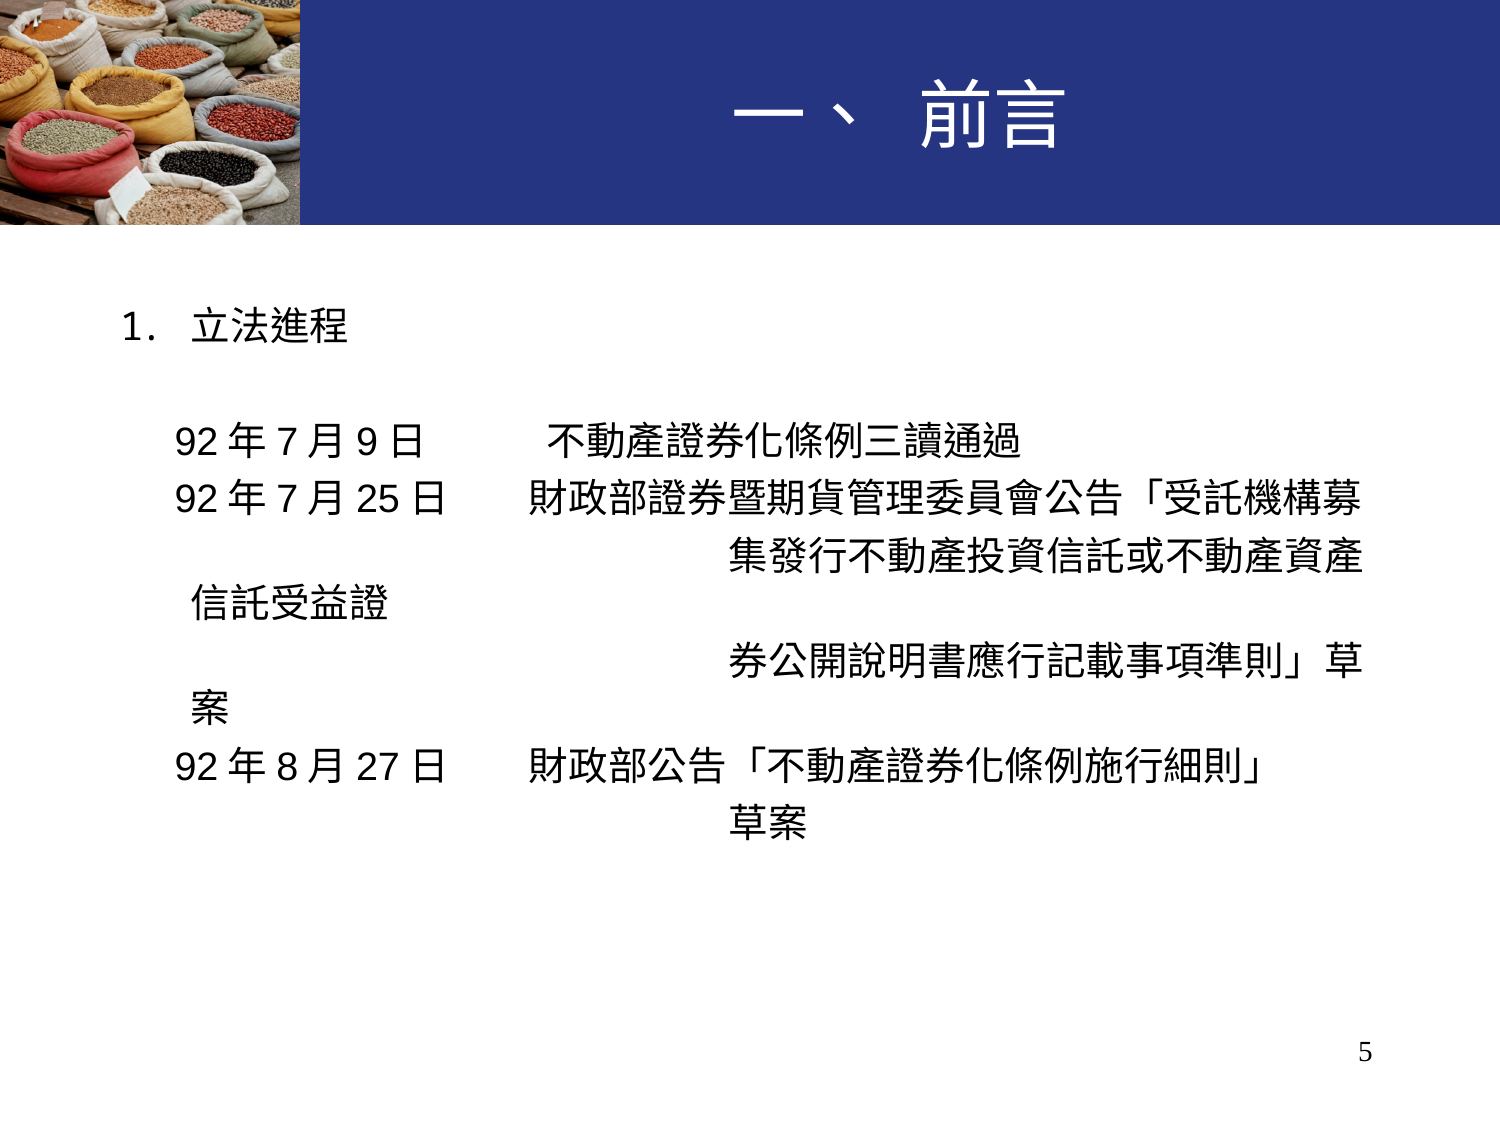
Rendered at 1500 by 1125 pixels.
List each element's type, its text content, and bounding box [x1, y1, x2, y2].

list 立法進程 92年7月9日 不動產證券化條例三讀通過 92年7月25日 財政部證券暨期貨管理委員會公告「受託機構募 集發行不動產投資信託或不動產資產信託受益證 券公開說明書應行記載事項準則」草案 92年8月27日 財政部公告「不動產證券化條例施行細則」 草案 [104, 293, 1380, 956]
title 一、 前言 [300, 0, 1500, 225]
picture [0, 0, 300, 225]
